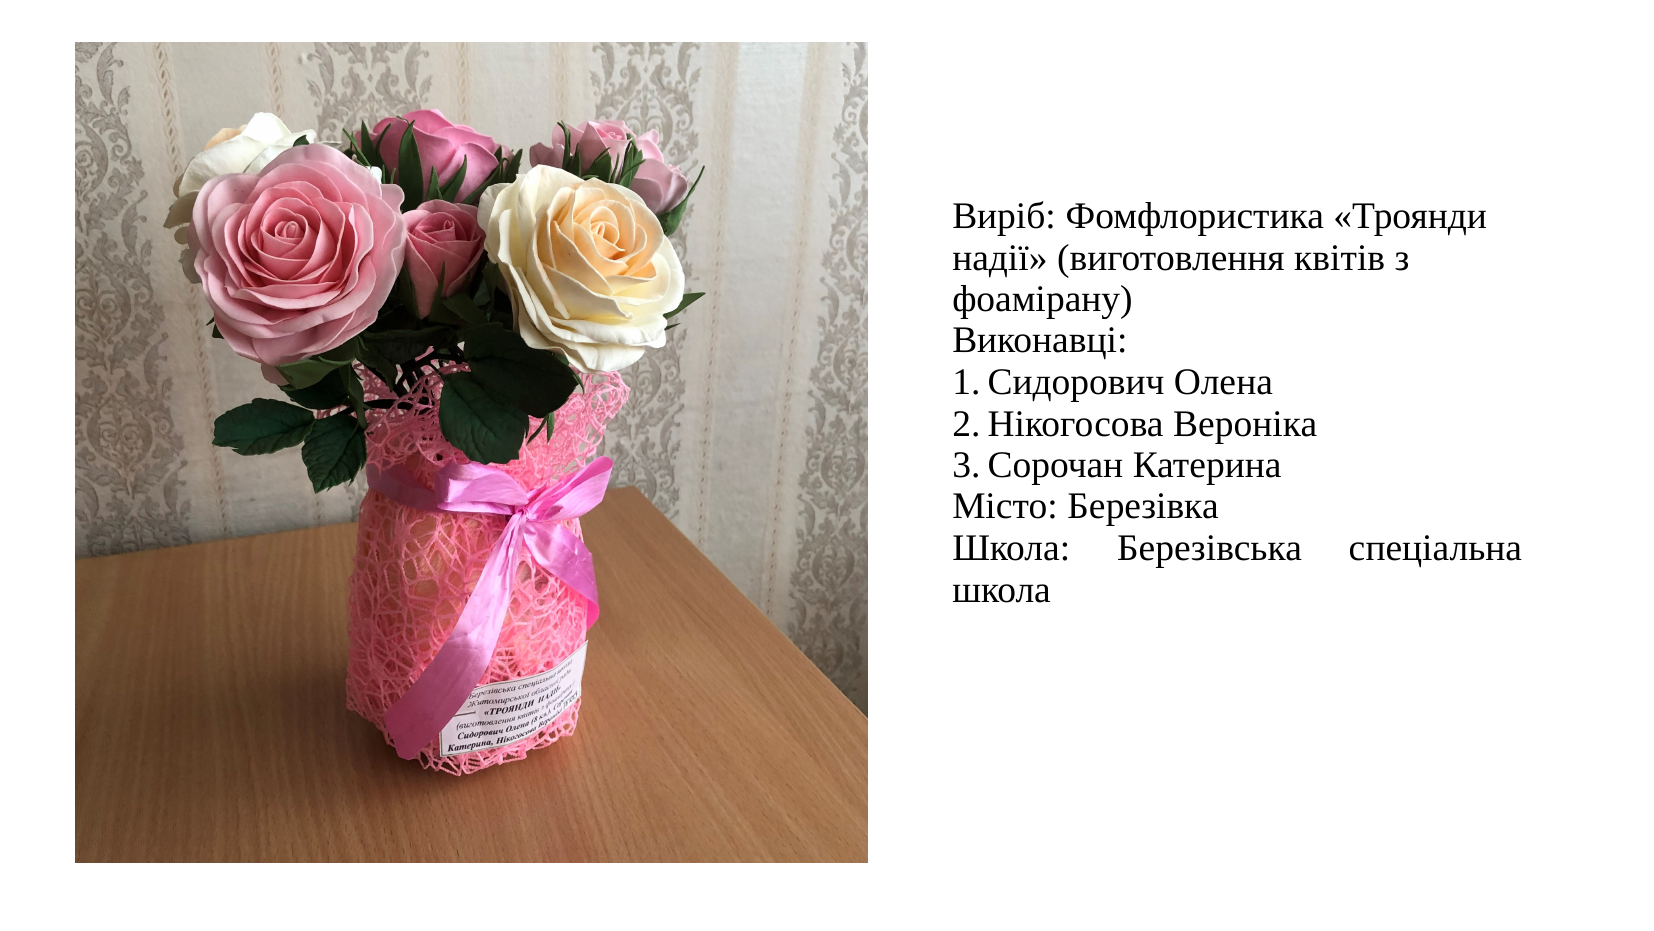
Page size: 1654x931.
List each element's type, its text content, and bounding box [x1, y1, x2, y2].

picture [75, 42, 868, 863]
text_box Виріб: Фомфлористика «Троянди надії» (виготовлення квітів з фоамірану) Виконавці: Сидорович Олена Нікогосова Вероніка Сорочан Катерина Місто: Березівка Школа: Березівська спеціальна школа [937, 187, 1538, 804]
